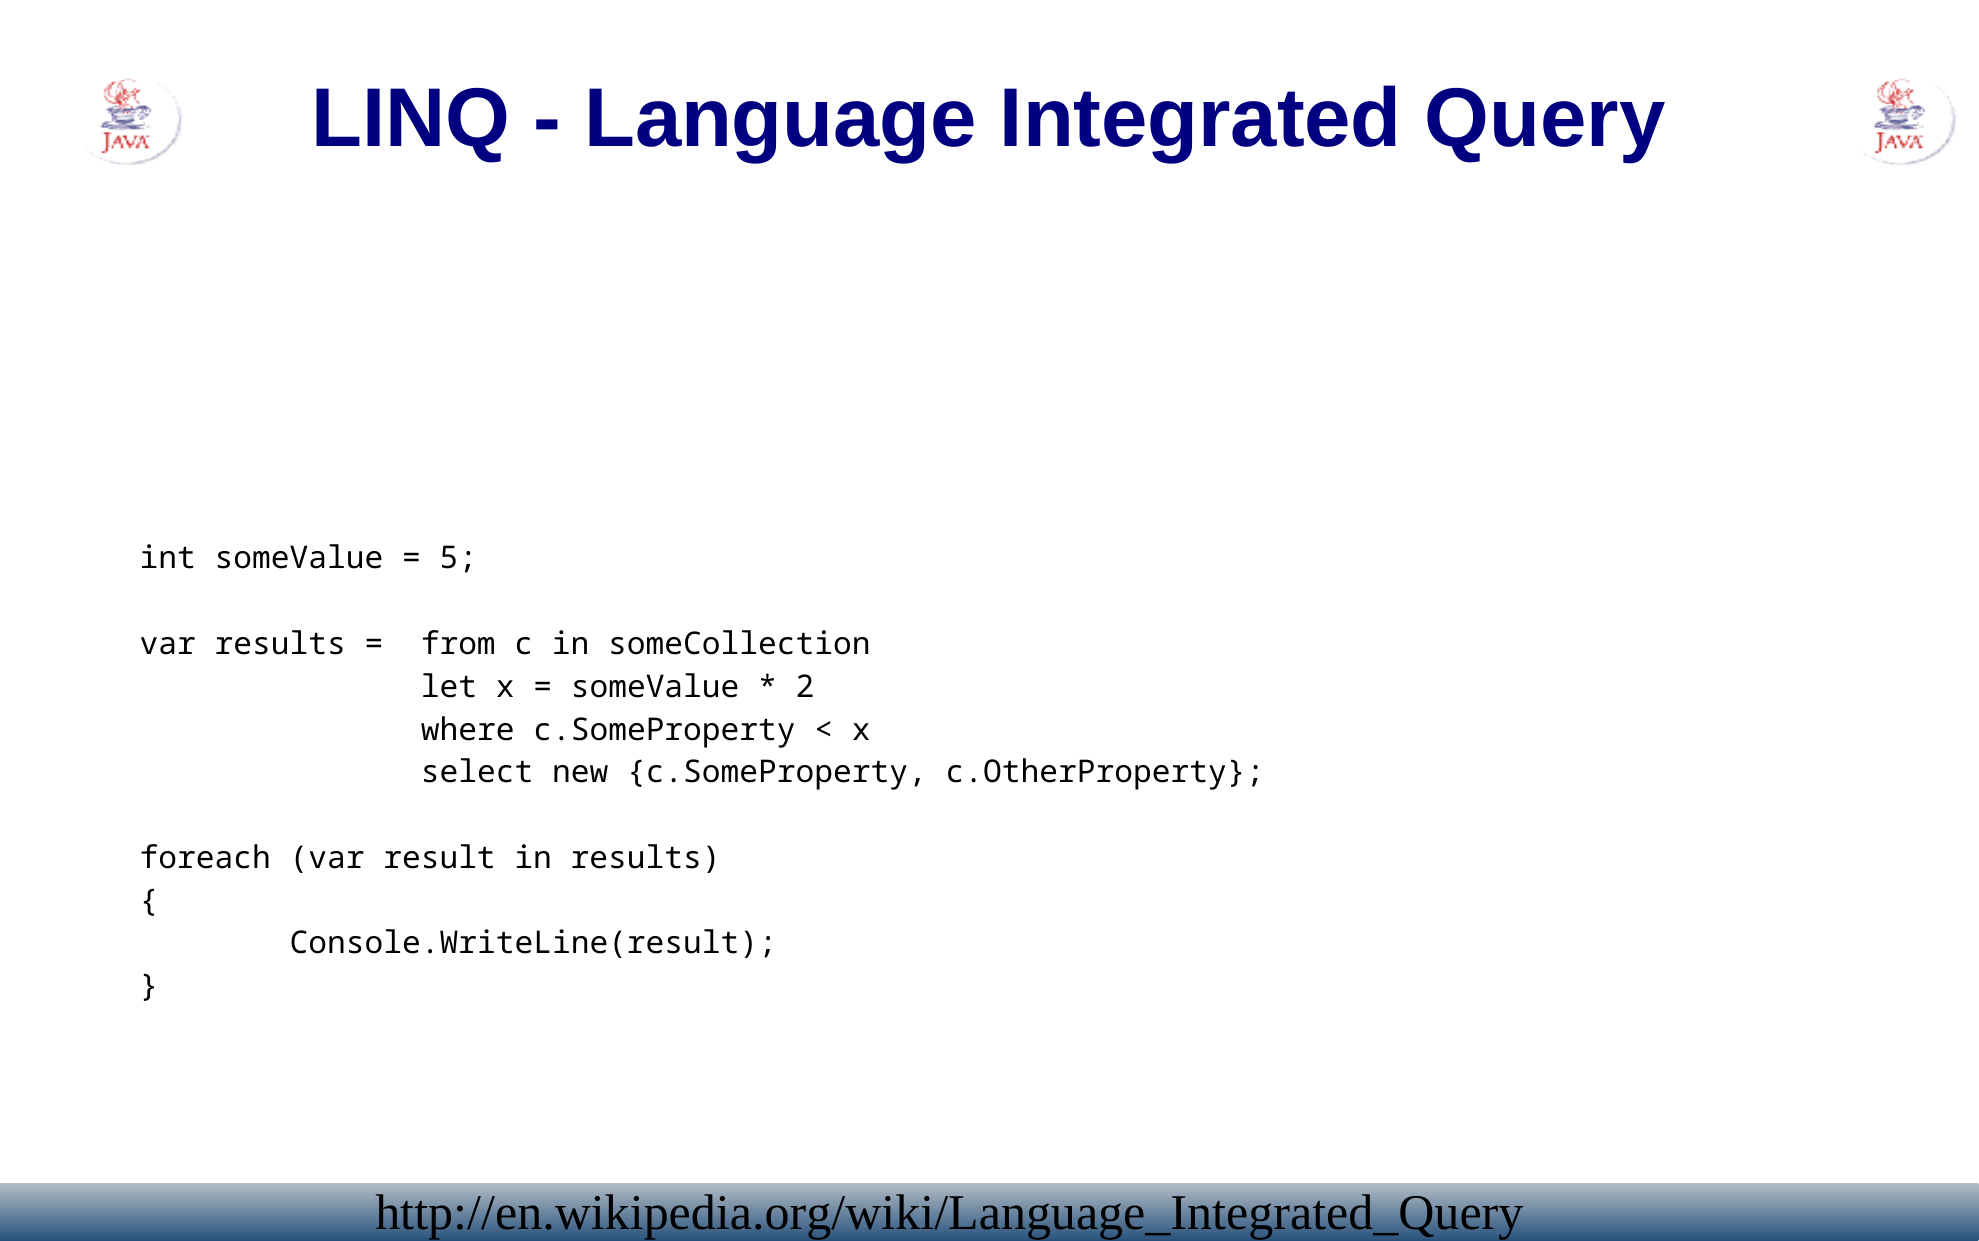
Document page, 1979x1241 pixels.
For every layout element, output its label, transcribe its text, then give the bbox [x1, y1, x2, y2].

title LINQ - Language Integrated Query [142, 14, 1835, 222]
picture [69, 71, 142, 169]
text_box http://en.wikipedia.org/wiki/Language_Integrated_Query [375, 1184, 1525, 1241]
text_box int someValue = 5; var results = from c in someCollection let x = someValue * 2 where c.SomeProperty < x select new {c.SomeProperty, c.OtherProperty}; foreach (var result in results) { Console.WriteLine(result); } [139, 535, 1619, 971]
picture [1842, 71, 1961, 169]
